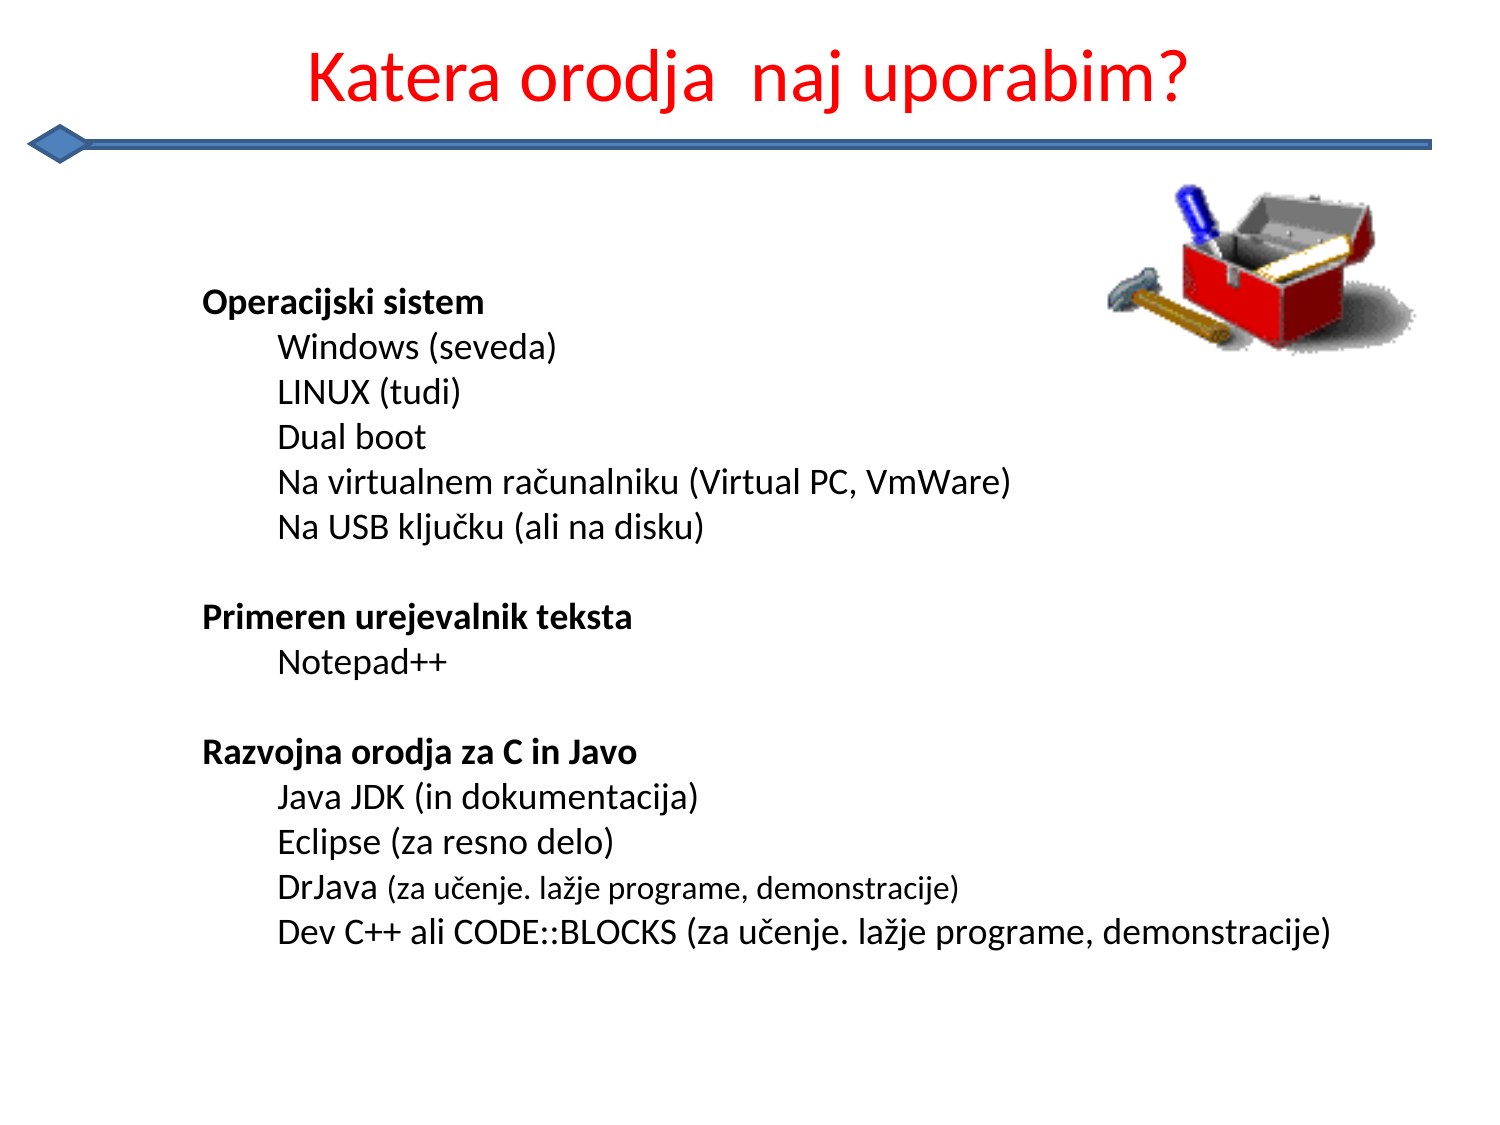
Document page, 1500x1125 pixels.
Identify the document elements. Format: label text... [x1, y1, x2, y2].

picture [1101, 175, 1422, 362]
title Katera orodja naj uporabim? [75, 18, 1426, 124]
text_box Operacijski sistem Windows (seveda) LINUX (tudi) Dual boot Na virtualnem računalniku (Virtual PC, VmWare) Na USB ključku (ali na disku) Primeren urejevalnik teksta Notepad++ Razvojna orodja za C in Javo Java JDK (in dokumentacija) Eclipse (za resno delo) DrJava (za učenje. lažje programe, demonstracije) Dev C++ ali CODE::BLOCKS (za učenje. lažje programe, demonstracije) [187, 269, 1372, 1005]
